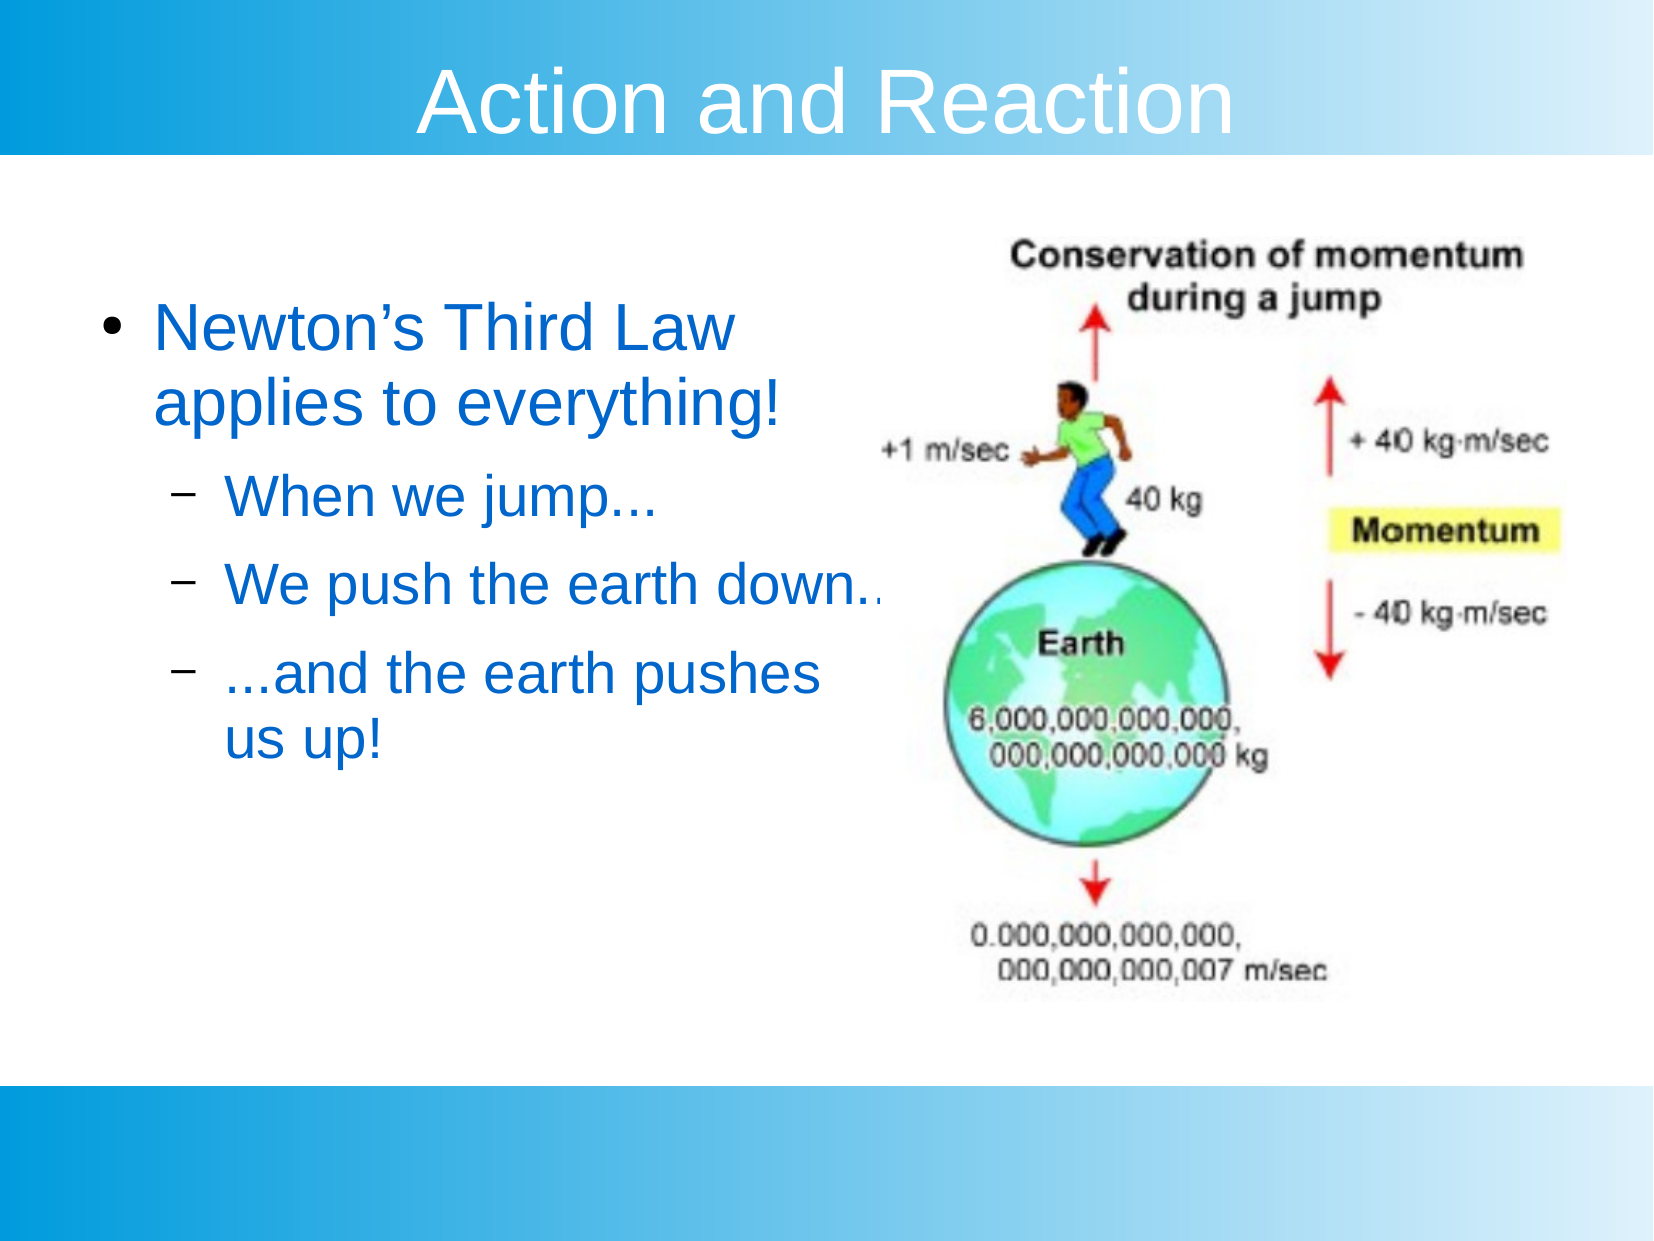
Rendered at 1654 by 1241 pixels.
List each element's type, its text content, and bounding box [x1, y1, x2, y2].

list Newton’s Third Law applies to everything! When we jump... We push the earth down... ...and the earth pushes us up! [82, 290, 1571, 1010]
picture [880, 236, 1567, 1002]
title Action and Reaction [82, 49, 1571, 155]
